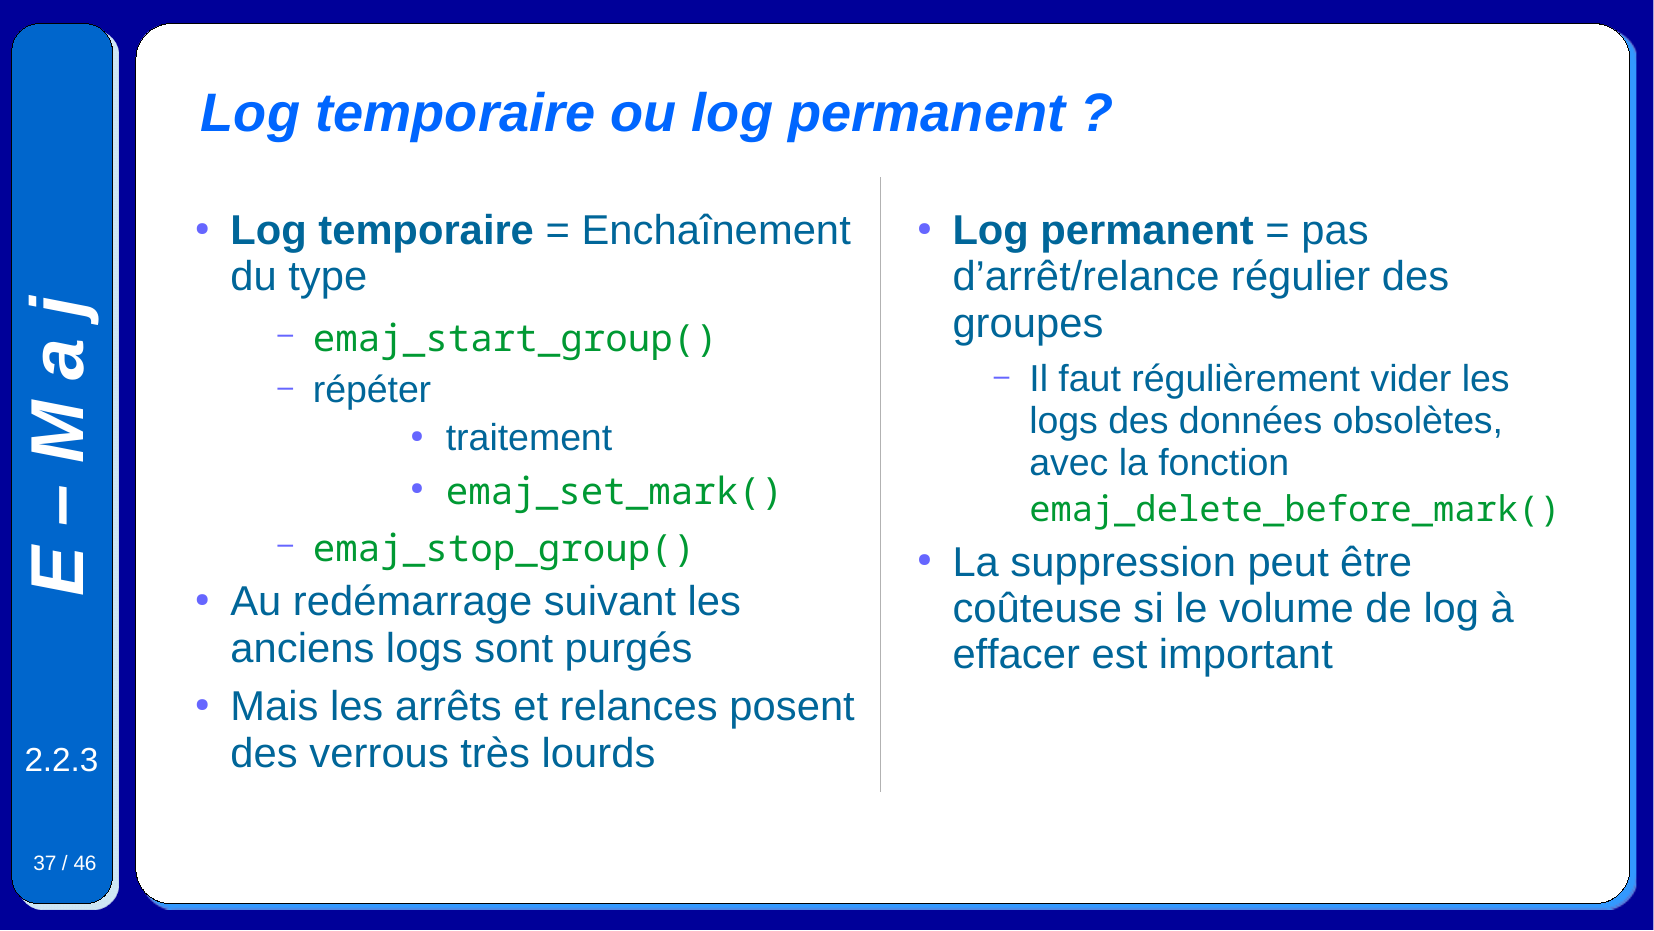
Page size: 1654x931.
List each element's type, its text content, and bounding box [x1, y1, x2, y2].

list Log temporaire = Enchaînement du type emaj_start_group() répéter traitement emaj_set_mark() emaj_stop_group() Au redémarrage suivant les anciens logs sont purgés Mais les arrêts et relances posent des verrous très lourds [177, 206, 865, 827]
list Log permanent = pas d’arrêt/relance régulier des groupes Il faut régulièrement vider les logs des données obsolètes, avec la fonction emaj_delete_before_mark() La suppression peut être coûteuse si le volume de log à effacer est important [899, 206, 1588, 827]
title Log temporaire ou log permanent ? [200, 34, 1575, 191]
